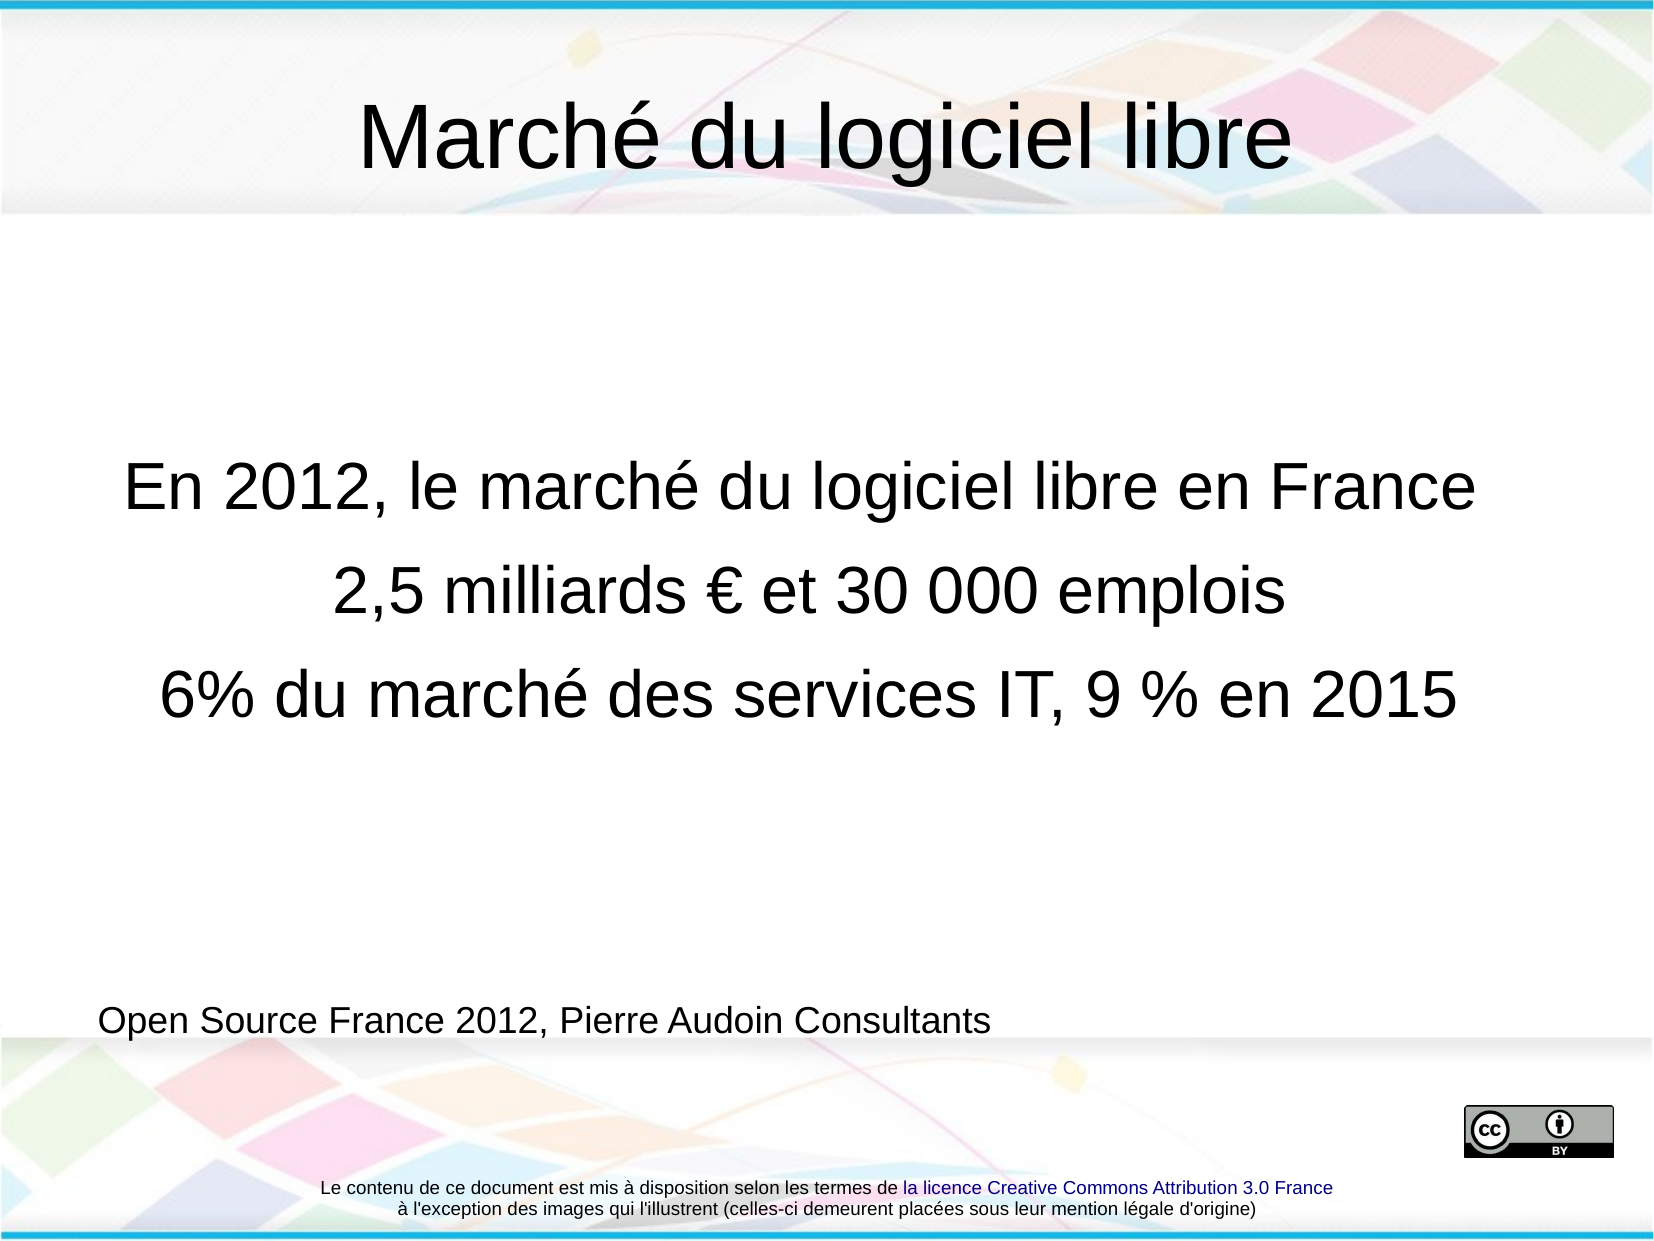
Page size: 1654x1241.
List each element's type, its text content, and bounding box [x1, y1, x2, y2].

title Marché du logiciel libre [82, 49, 1571, 225]
picture [0, 0, 1654, 216]
picture [0, 1024, 1654, 1241]
text_box Open Source France 2012, Pierre Audoin Consultants [82, 992, 1205, 1049]
list En 2012, le marché du logiciel libre en France 2,5 milliards € et 30 000 emplois 6% du marché des services IT, 9 % en 2015 [82, 448, 1538, 969]
